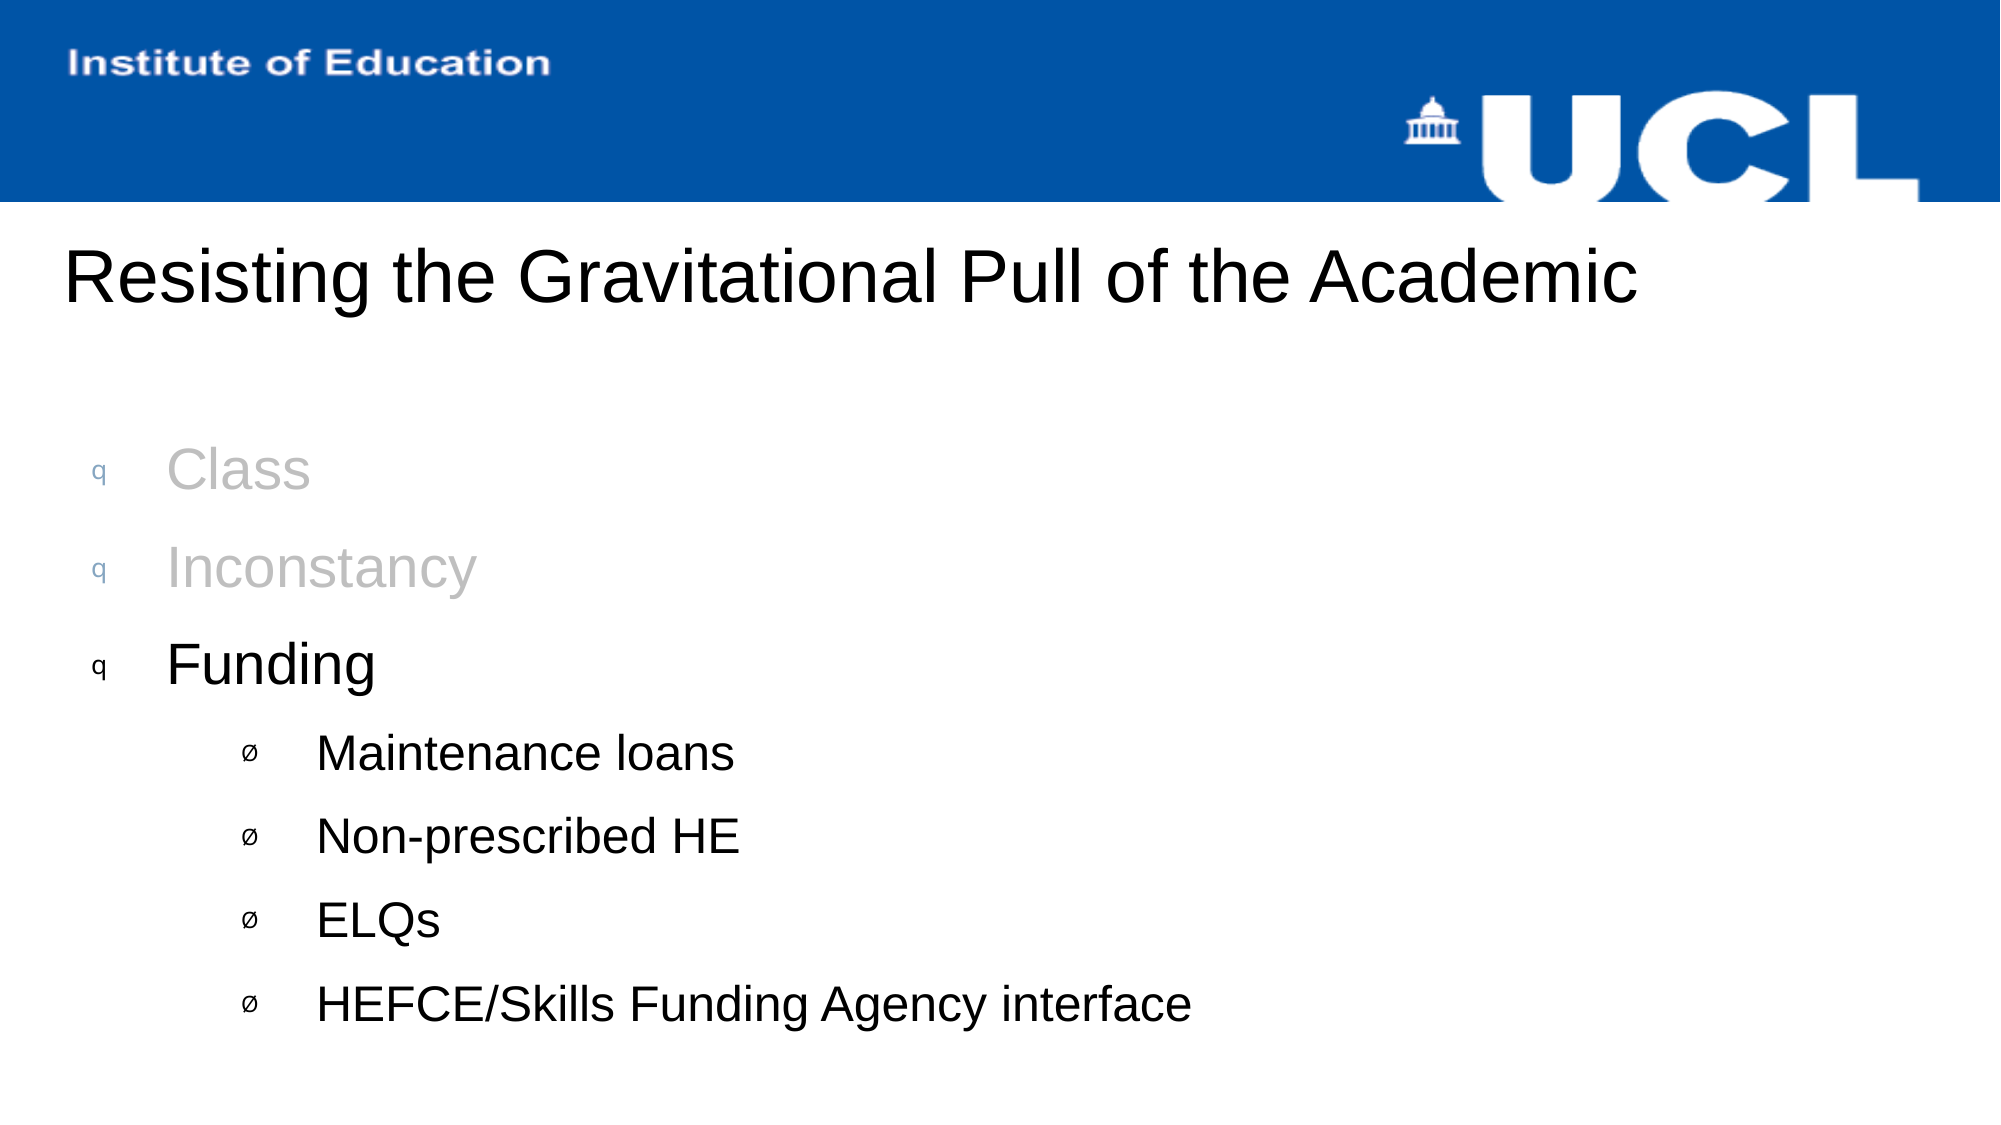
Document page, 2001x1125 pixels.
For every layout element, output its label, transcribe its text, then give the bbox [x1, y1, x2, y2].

text_box Class Inconstancy Funding Maintenance loans Non-prescribed HE ELQs HEFCE/Skills Funding Agency interface [76, 397, 1805, 1040]
text_box Resisting the Gravitational Pull of the Academic [49, 227, 1691, 327]
